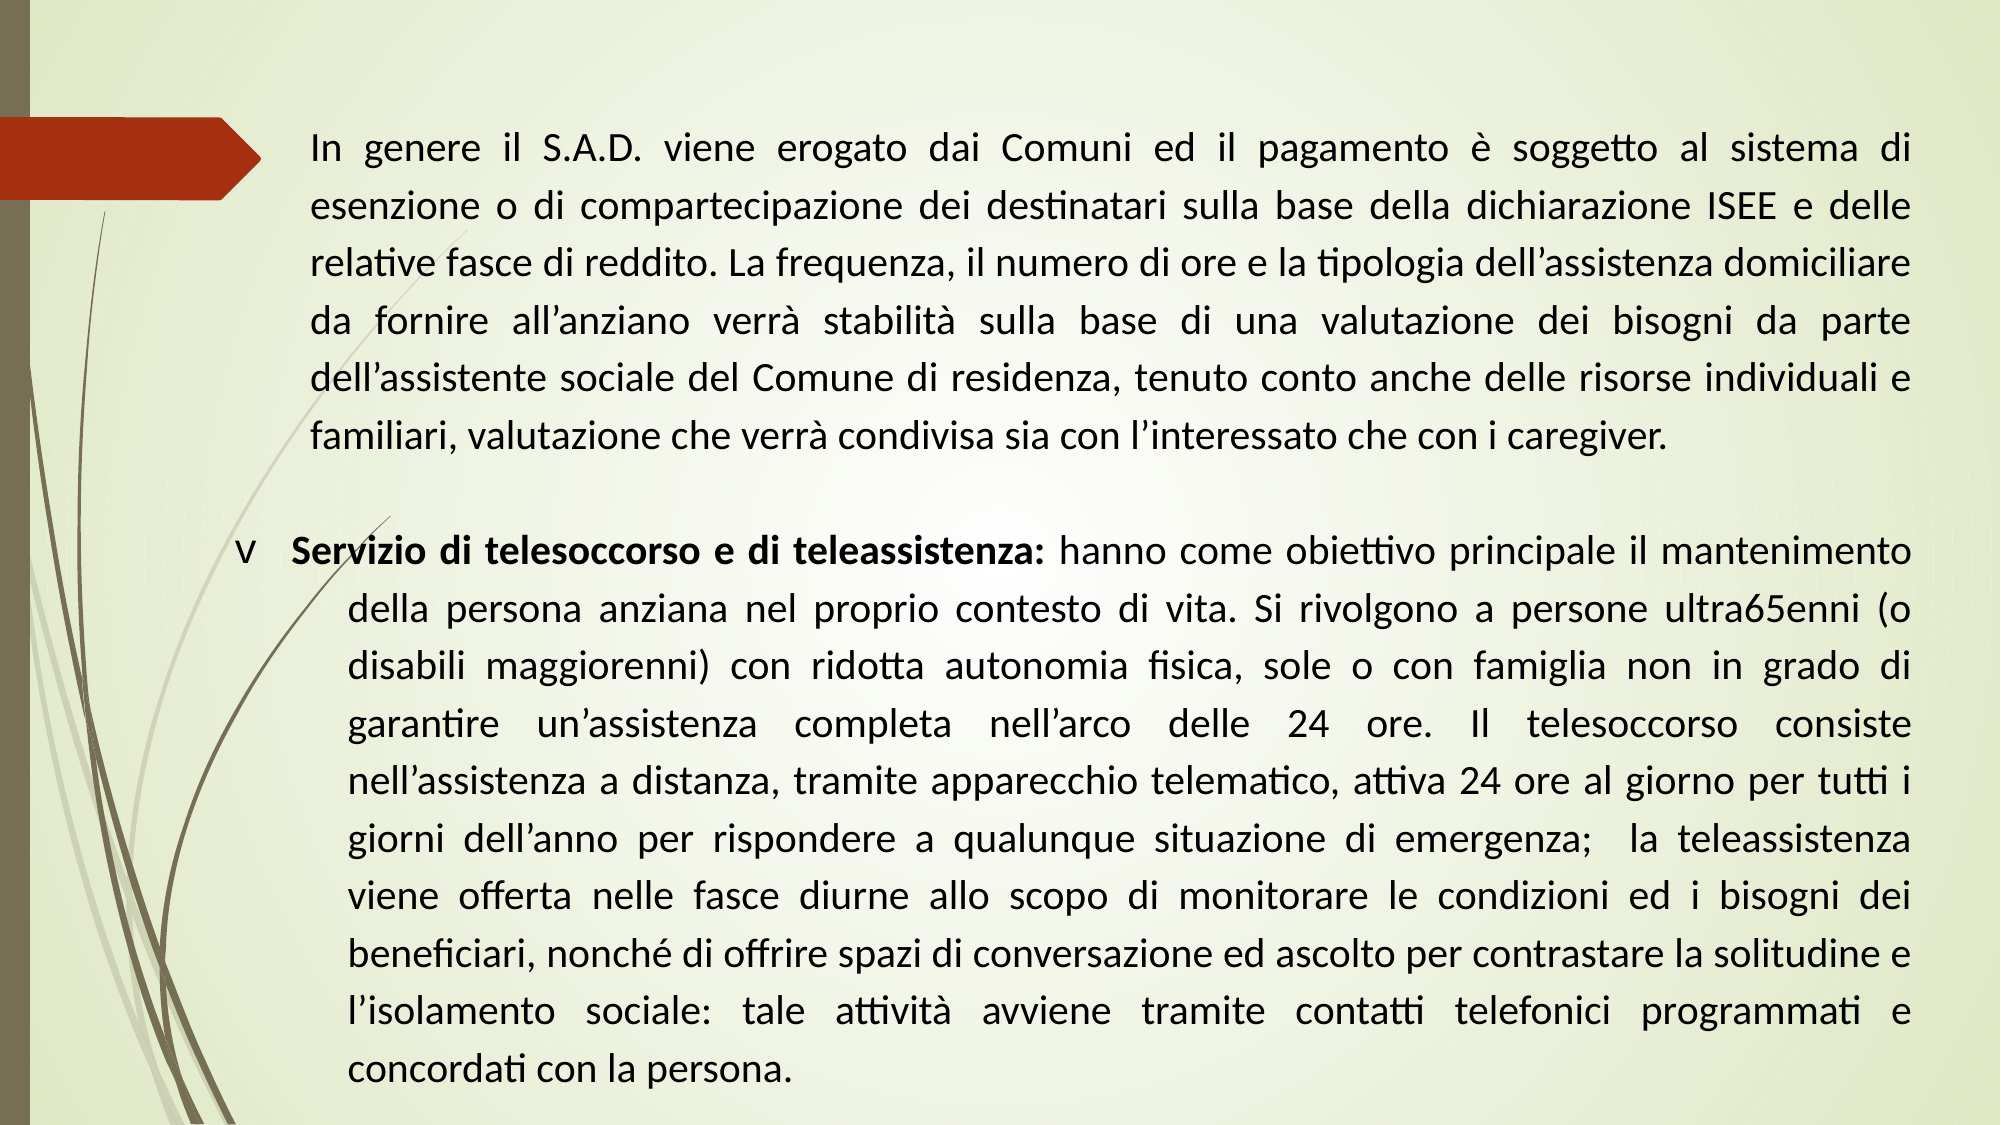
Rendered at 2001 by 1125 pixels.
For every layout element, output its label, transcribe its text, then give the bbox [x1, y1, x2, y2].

text_box In genere il S.A.D. viene erogato dai Comuni ed il pagamento è soggetto al sistema di esenzione o di compartecipazione dei destinatari sulla base della dichiarazione ISEE e delle relative fasce di reddito. La frequenza, il numero di ore e la tipologia dell’assistenza domiciliare da fornire all’anziano verrà stabilità sulla base di una valutazione dei bisogni da parte dell’assistente sociale del Comune di residenza, tenuto conto anche delle risorse individuali e familiari, valutazione che verrà condivisa sia con l’interessato che con i caregiver. Servizio di telesoccorso e di teleassistenza: hanno come obiettivo principale il mantenimento della persona anziana nel proprio contesto di vita. Si rivolgono a persone ultra65enni (o disabili maggiorenni) con ridotta autonomia fisica, sole o con famiglia non in grado di garantire un’assistenza completa nell’arco delle 24 ore. Il telesoccorso consiste nell’assistenza a distanza, tramite apparecchio telematico, attiva 24 ore al giorno per tutti i giorni dell’anno per rispondere a qualunque situazione di emergenza; la teleassistenza viene offerta nelle fasce diurne allo scopo di monitorare le condizioni ed i bisogni dei beneficiari, nonché di offrire spazi di conversazione ed ascolto per contrastare la solitudine e l’isolamento sociale: tale attività avviene tramite contatti telefonici programmati e concordati con la persona. [220, 105, 1928, 1125]
